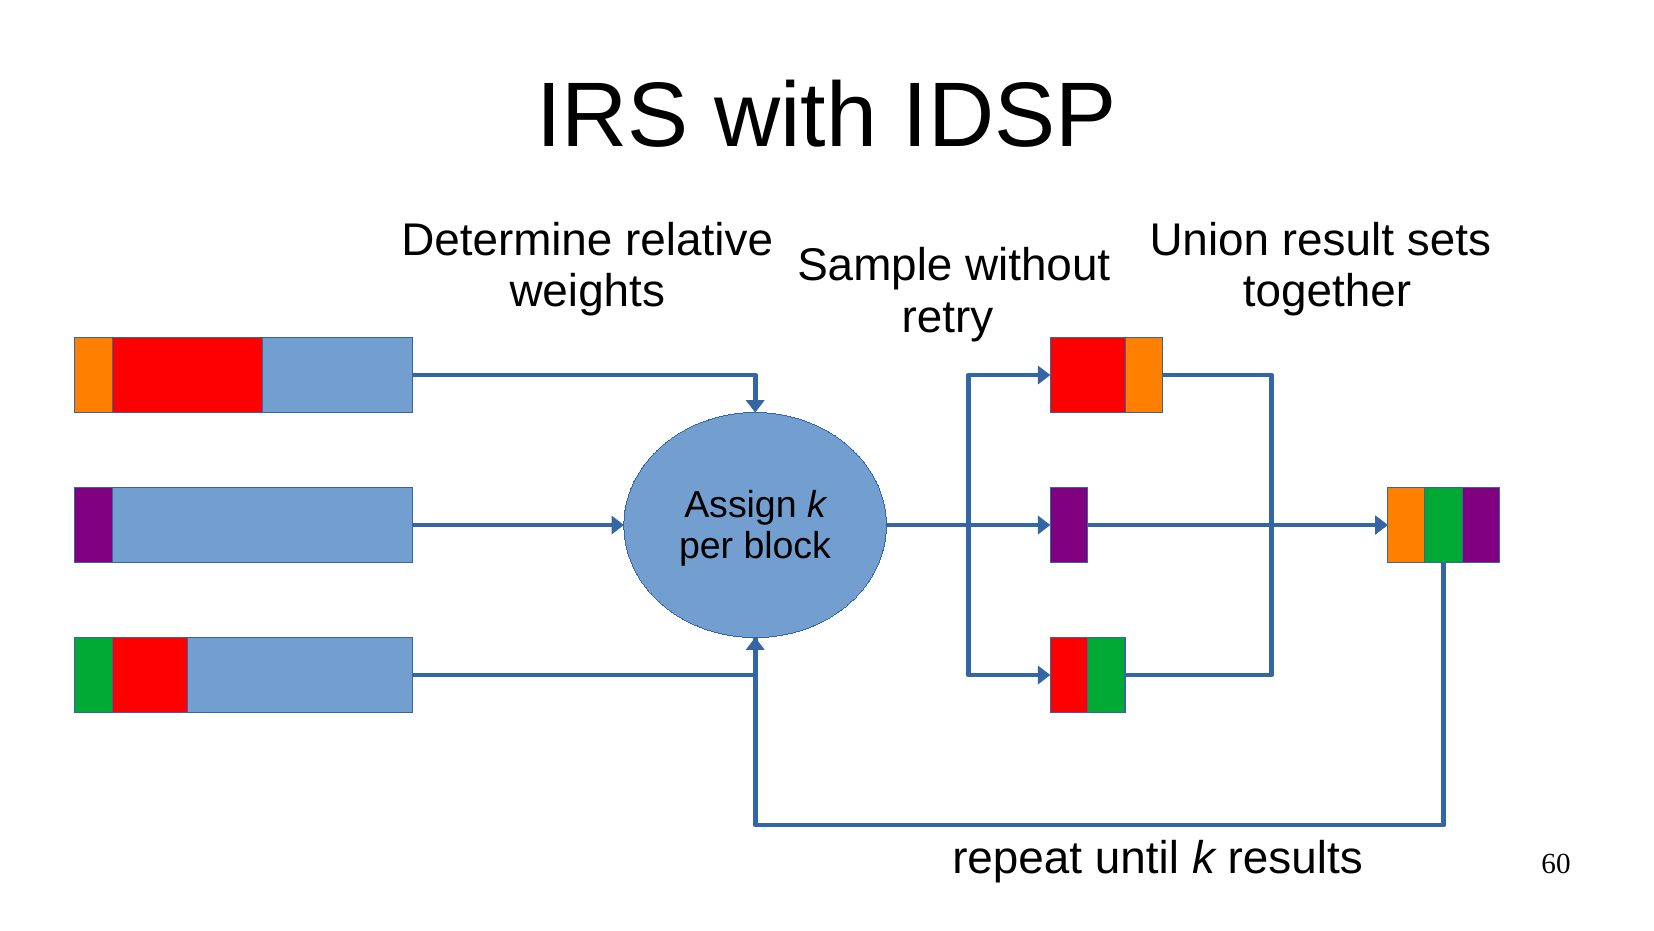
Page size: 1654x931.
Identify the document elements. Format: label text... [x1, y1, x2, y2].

title IRS with IDSP [82, 37, 1571, 193]
text_box [74, 337, 413, 413]
text_box Assign k per block [623, 412, 887, 638]
text_box [74, 487, 413, 563]
text_box [1050, 487, 1088, 563]
text_box [1050, 337, 1163, 413]
text_box [1050, 637, 1126, 713]
text_box Determine relative weights [386, 206, 788, 324]
text_box repeat until k results [937, 825, 1377, 892]
text_box [74, 637, 413, 713]
text_box [1387, 487, 1500, 563]
text_box Union result sets together [1134, 206, 1519, 324]
text_box Sample without retry [782, 231, 1126, 350]
